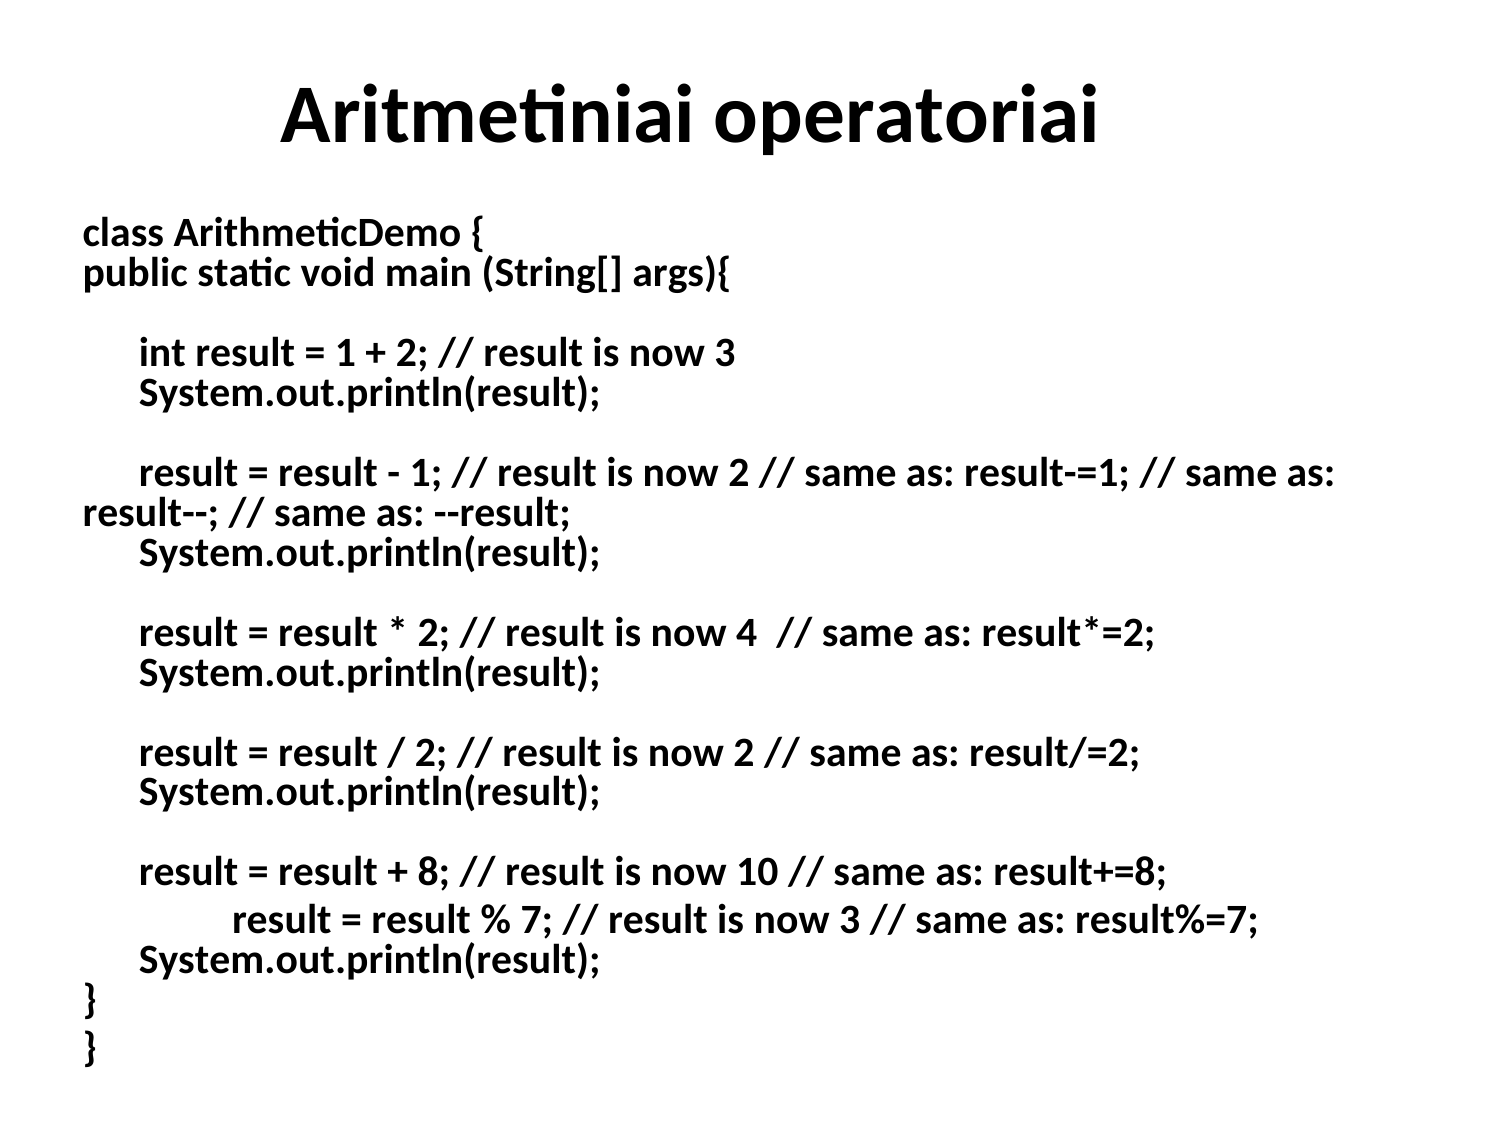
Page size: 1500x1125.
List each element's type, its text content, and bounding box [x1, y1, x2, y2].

text_box class ArithmeticDemo { public static void main (String[] args){ int result = 1 + 2; // result is now 3 System.out.println(result); result = result - 1; // result is now 2 // same as: result-=1; // same as: result--; // same as: --result; System.out.println(result); result = result * 2; // result is now 4 // same as: result*=2; System.out.println(result); result = result / 2; // result is now 2 // same as: result/=2; System.out.println(result); result = result + 8; // result is now 10 // same as: result+=8; result = result % 7; // result is now 3 // same as: result%=7; System.out.println(result); } } [67, 206, 1418, 1078]
text_box Aritmetiniai operatoriai [265, 59, 1117, 160]
